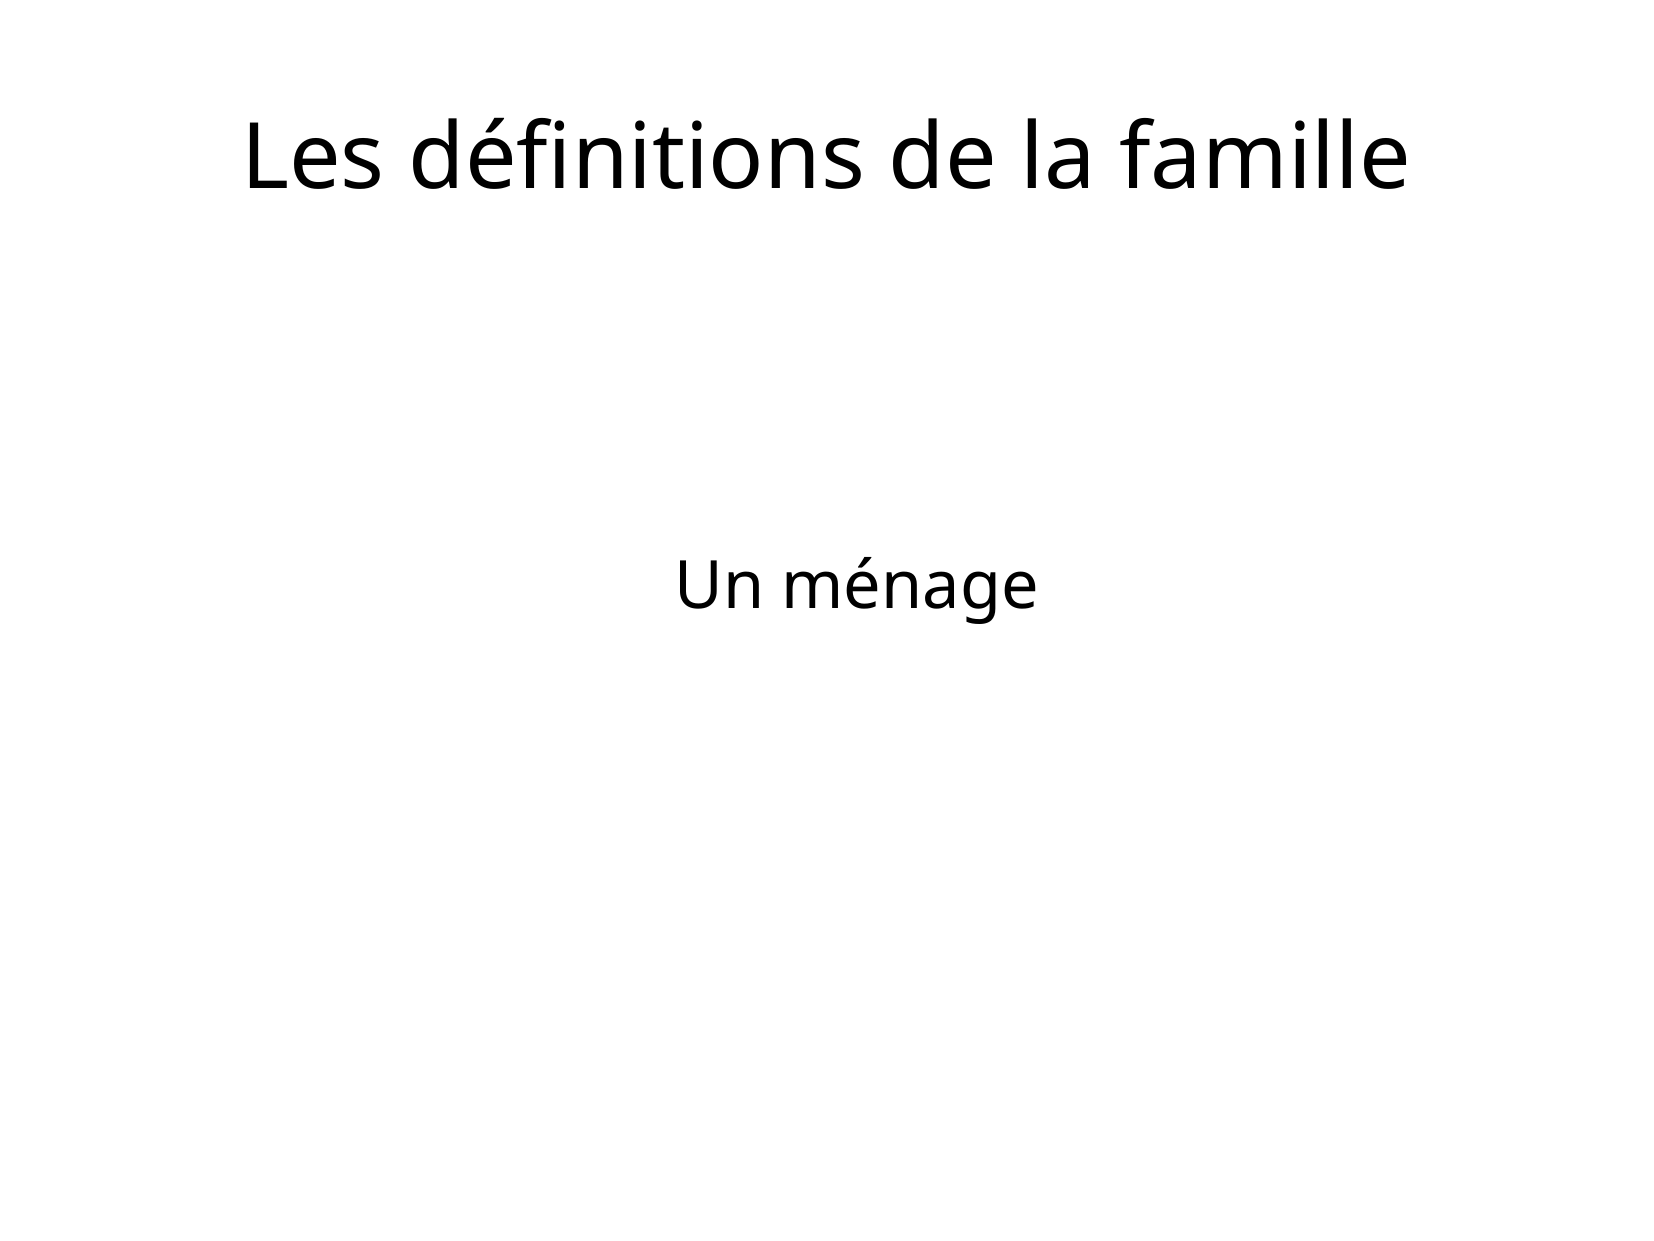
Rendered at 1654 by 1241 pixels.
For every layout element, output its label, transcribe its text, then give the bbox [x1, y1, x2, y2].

title Les définitions de la famille [82, 49, 1571, 257]
text_box Un ménage [659, 537, 995, 629]
